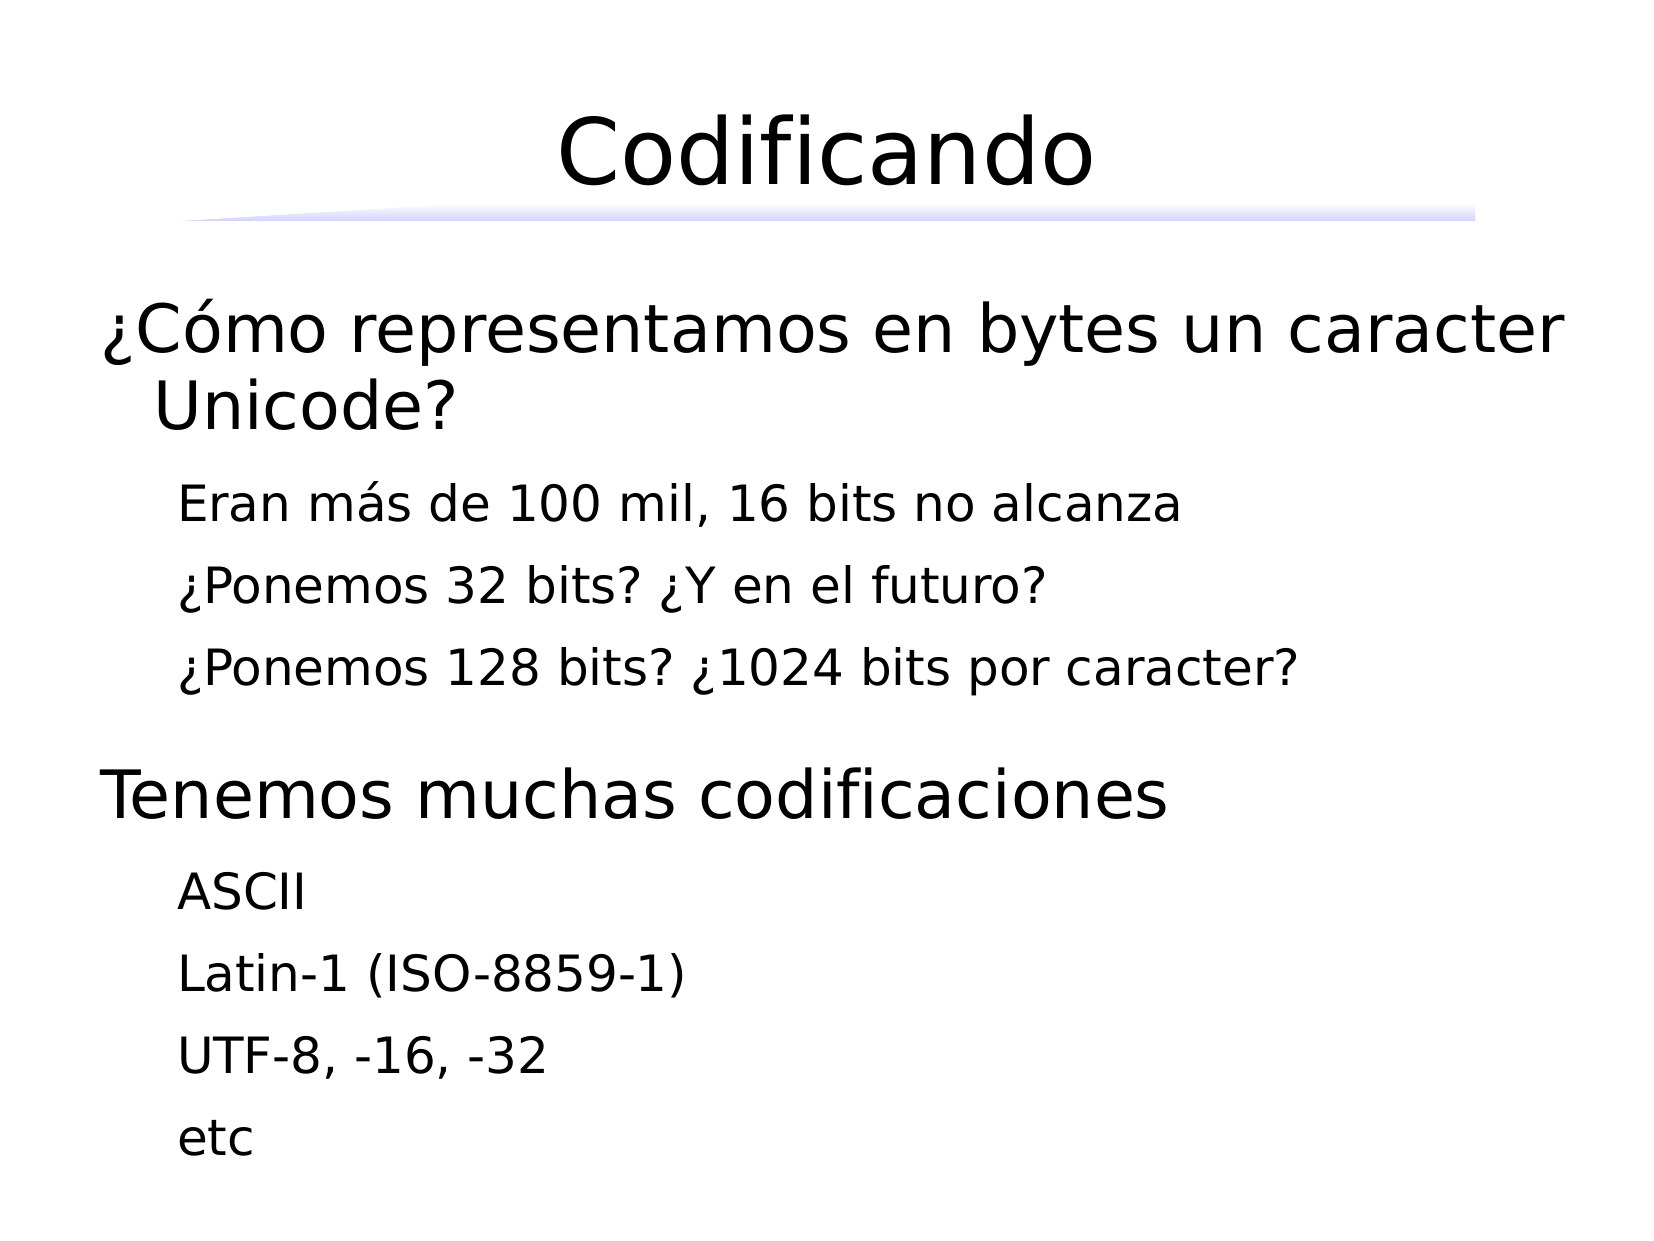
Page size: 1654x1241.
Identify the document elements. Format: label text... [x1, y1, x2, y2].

list ¿Cómo representamos en bytes un caracter Unicode? Eran más de 100 mil, 16 bits no alcanza ¿Ponemos 32 bits? ¿Y en el futuro? ¿Ponemos 128 bits? ¿1024 bits por caracter? Tenemos muchas codificaciones ASCII Latin-1 (ISO-8859-1) UTF-8, -16, -32 etc [82, 290, 1571, 1142]
title Codificando [82, 56, 1571, 250]
